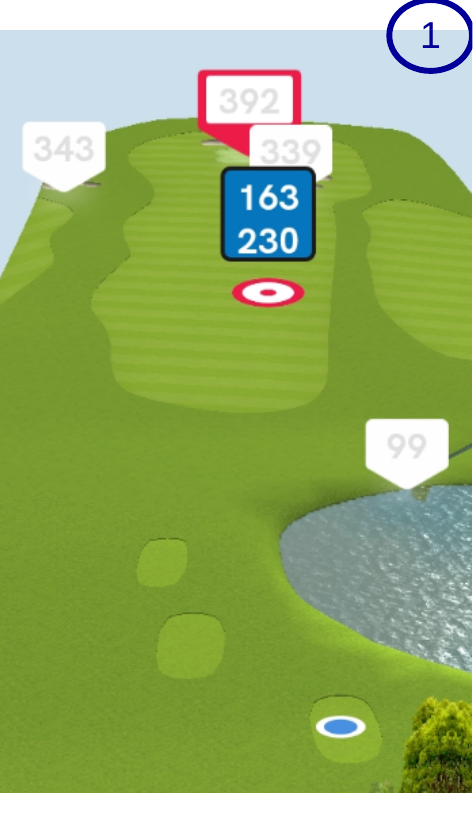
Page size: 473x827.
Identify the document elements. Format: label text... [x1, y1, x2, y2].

text_box 1 [389, 0, 473, 71]
picture [0, 30, 472, 793]
